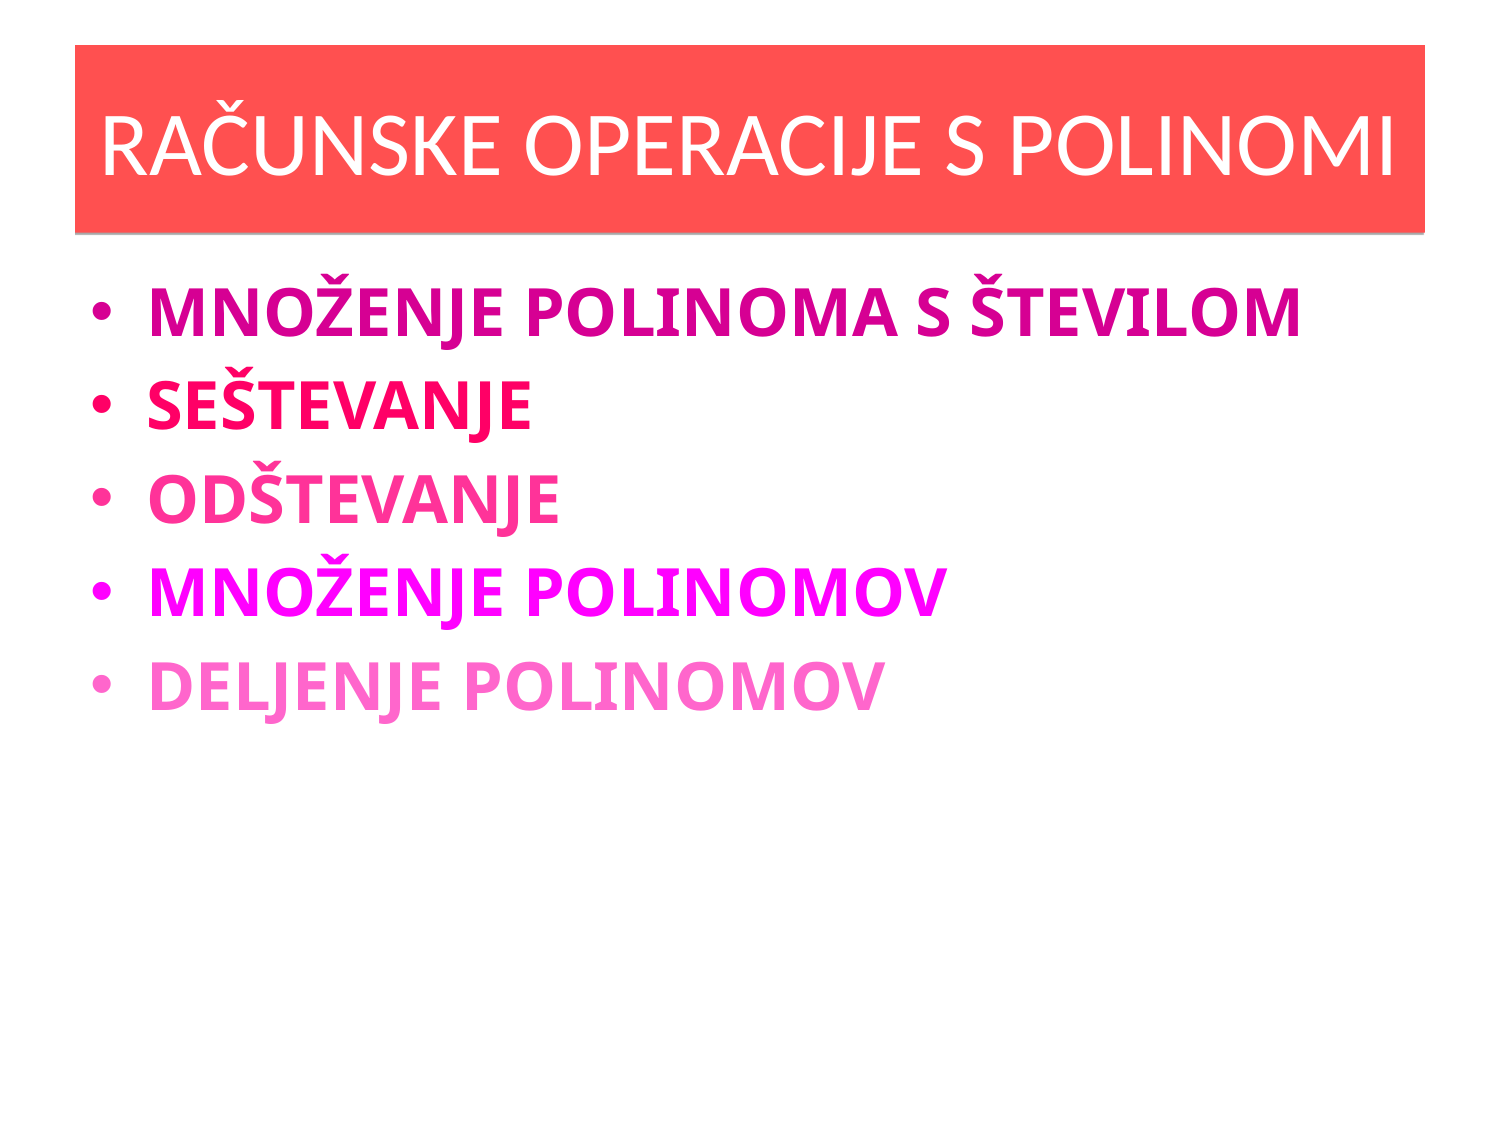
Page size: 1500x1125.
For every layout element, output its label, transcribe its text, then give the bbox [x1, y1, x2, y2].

list MNOŽENJE POLINOMA S ŠTEVILOM SEŠTEVANJE ODŠTEVANJE MNOŽENJE POLINOMOV DELJENJE POLINOMOV [75, 262, 1425, 1005]
title RAČUNSKE OPERACIJE S POLINOMI [75, 45, 1425, 233]
